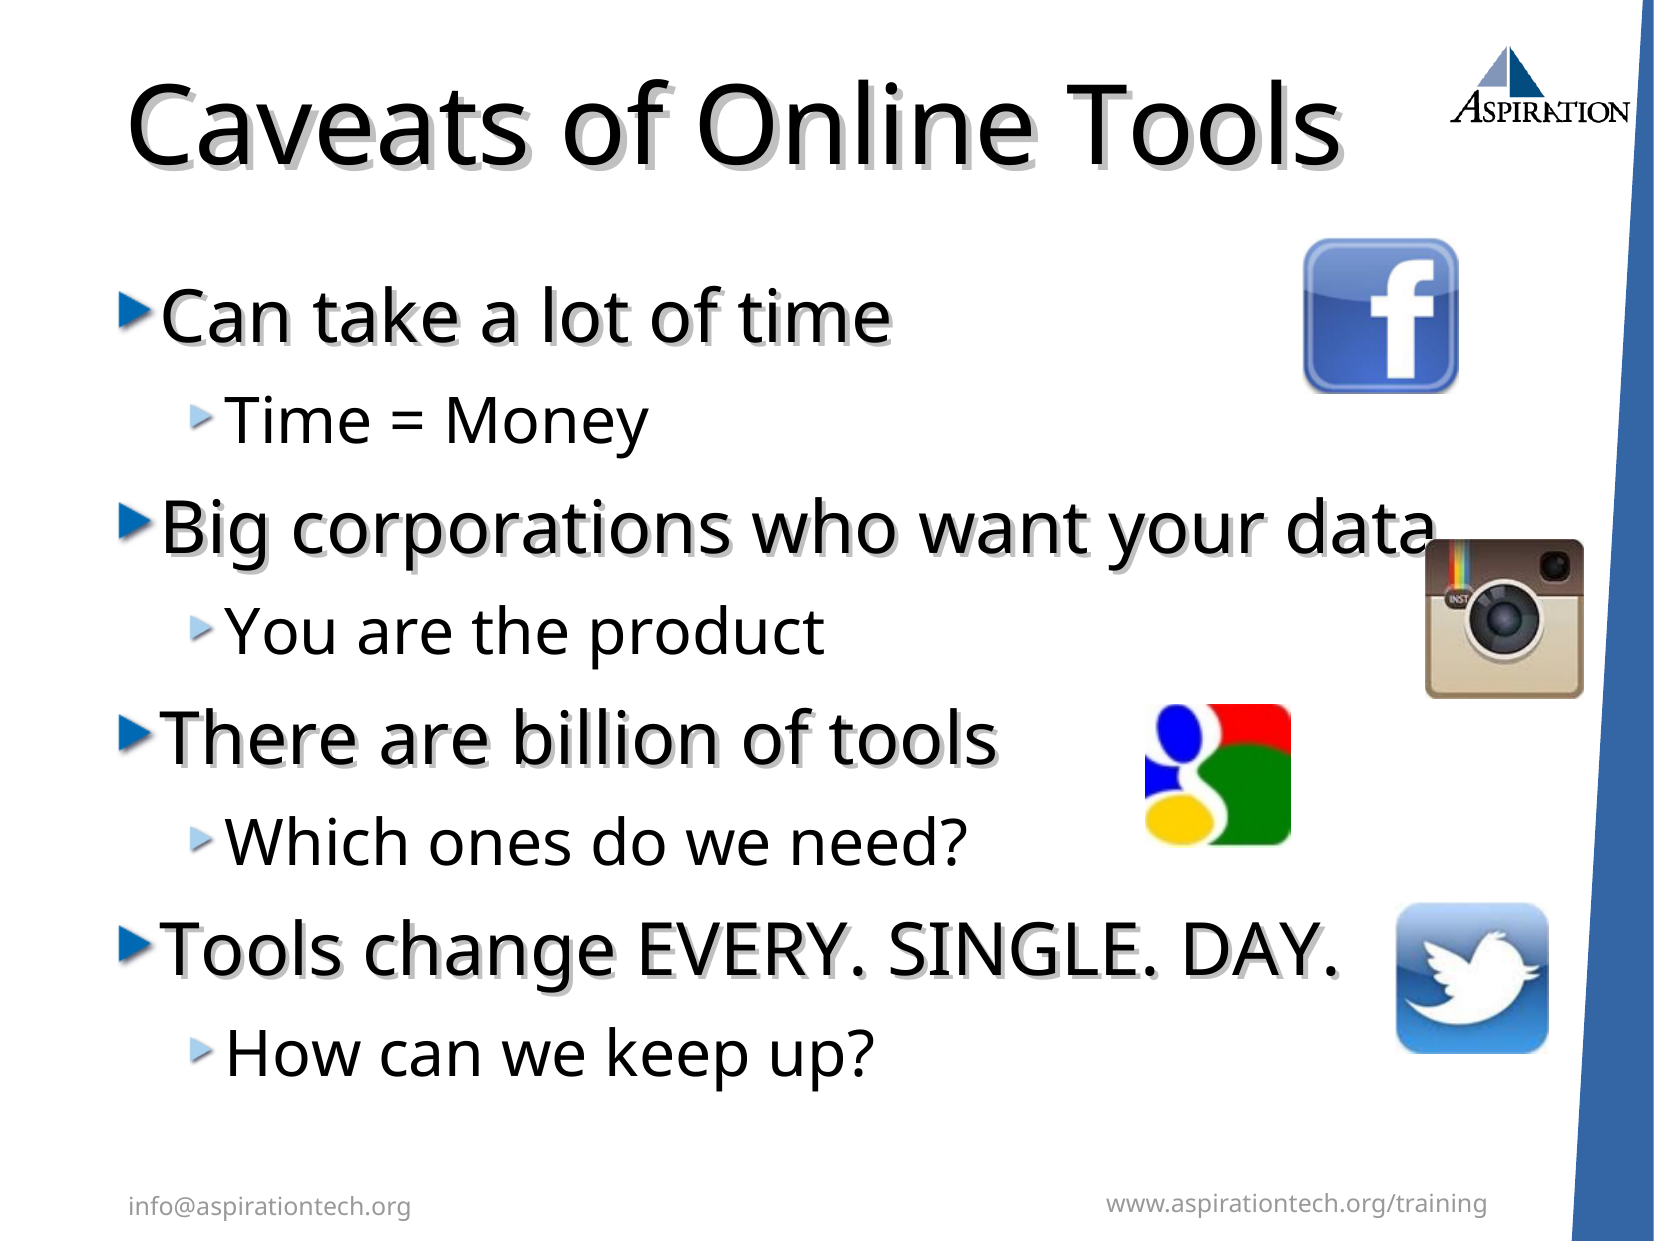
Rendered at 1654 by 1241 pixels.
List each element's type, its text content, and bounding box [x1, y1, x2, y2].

picture [1450, 46, 1631, 132]
picture [1302, 237, 1459, 394]
picture [1425, 539, 1584, 699]
picture [1145, 704, 1291, 848]
title Caveats of Online Tools [54, 21, 1415, 227]
picture [1395, 902, 1549, 1054]
list Can take a lot of time Time = Money Big corporations who want your data You are the product There are billion of tools Which ones do we need? Tools change EVERY. SINGLE. DAY. How can we keep up? [54, 263, 1595, 1090]
